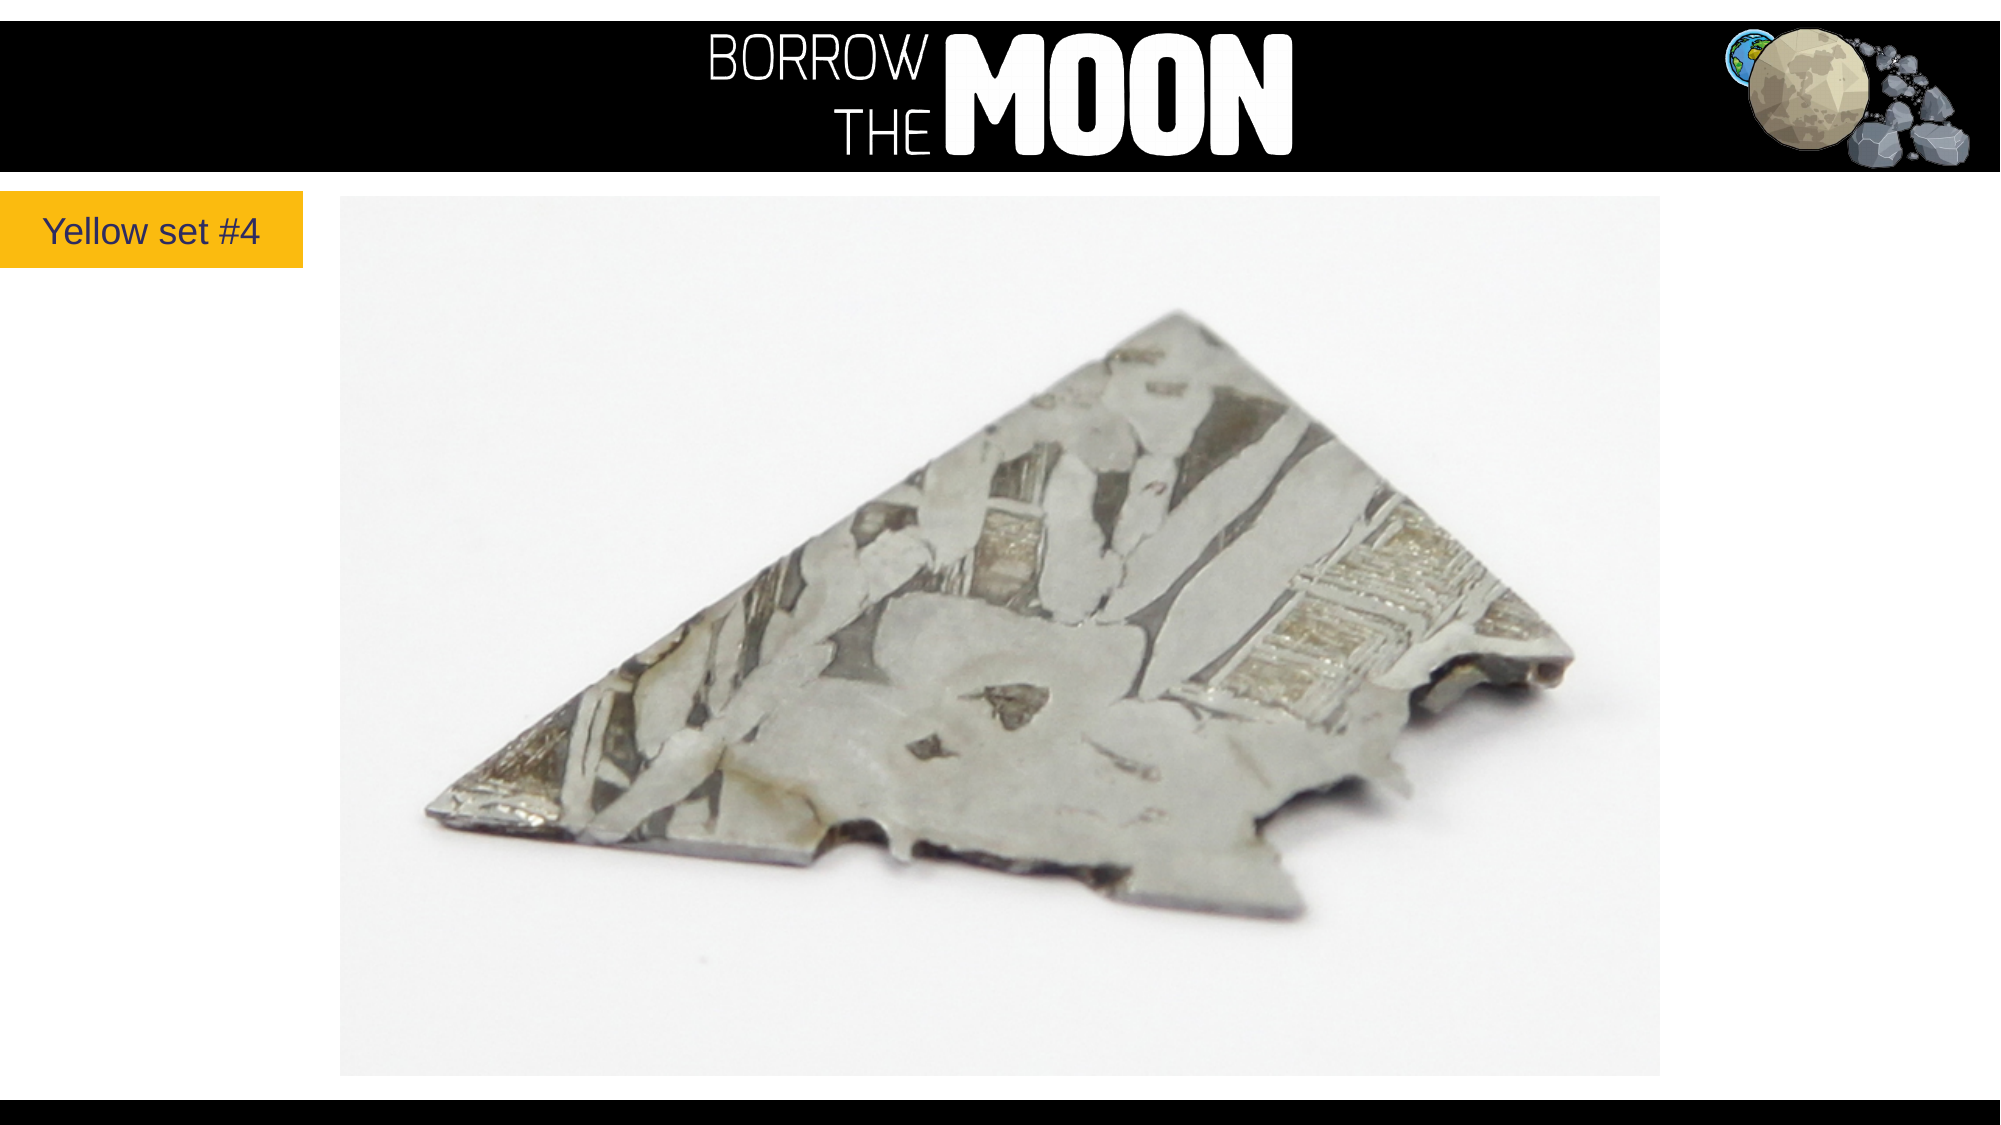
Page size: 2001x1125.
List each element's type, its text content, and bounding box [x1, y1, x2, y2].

text_box Yellow set #4 [0, 191, 303, 268]
picture [340, 196, 1660, 1076]
